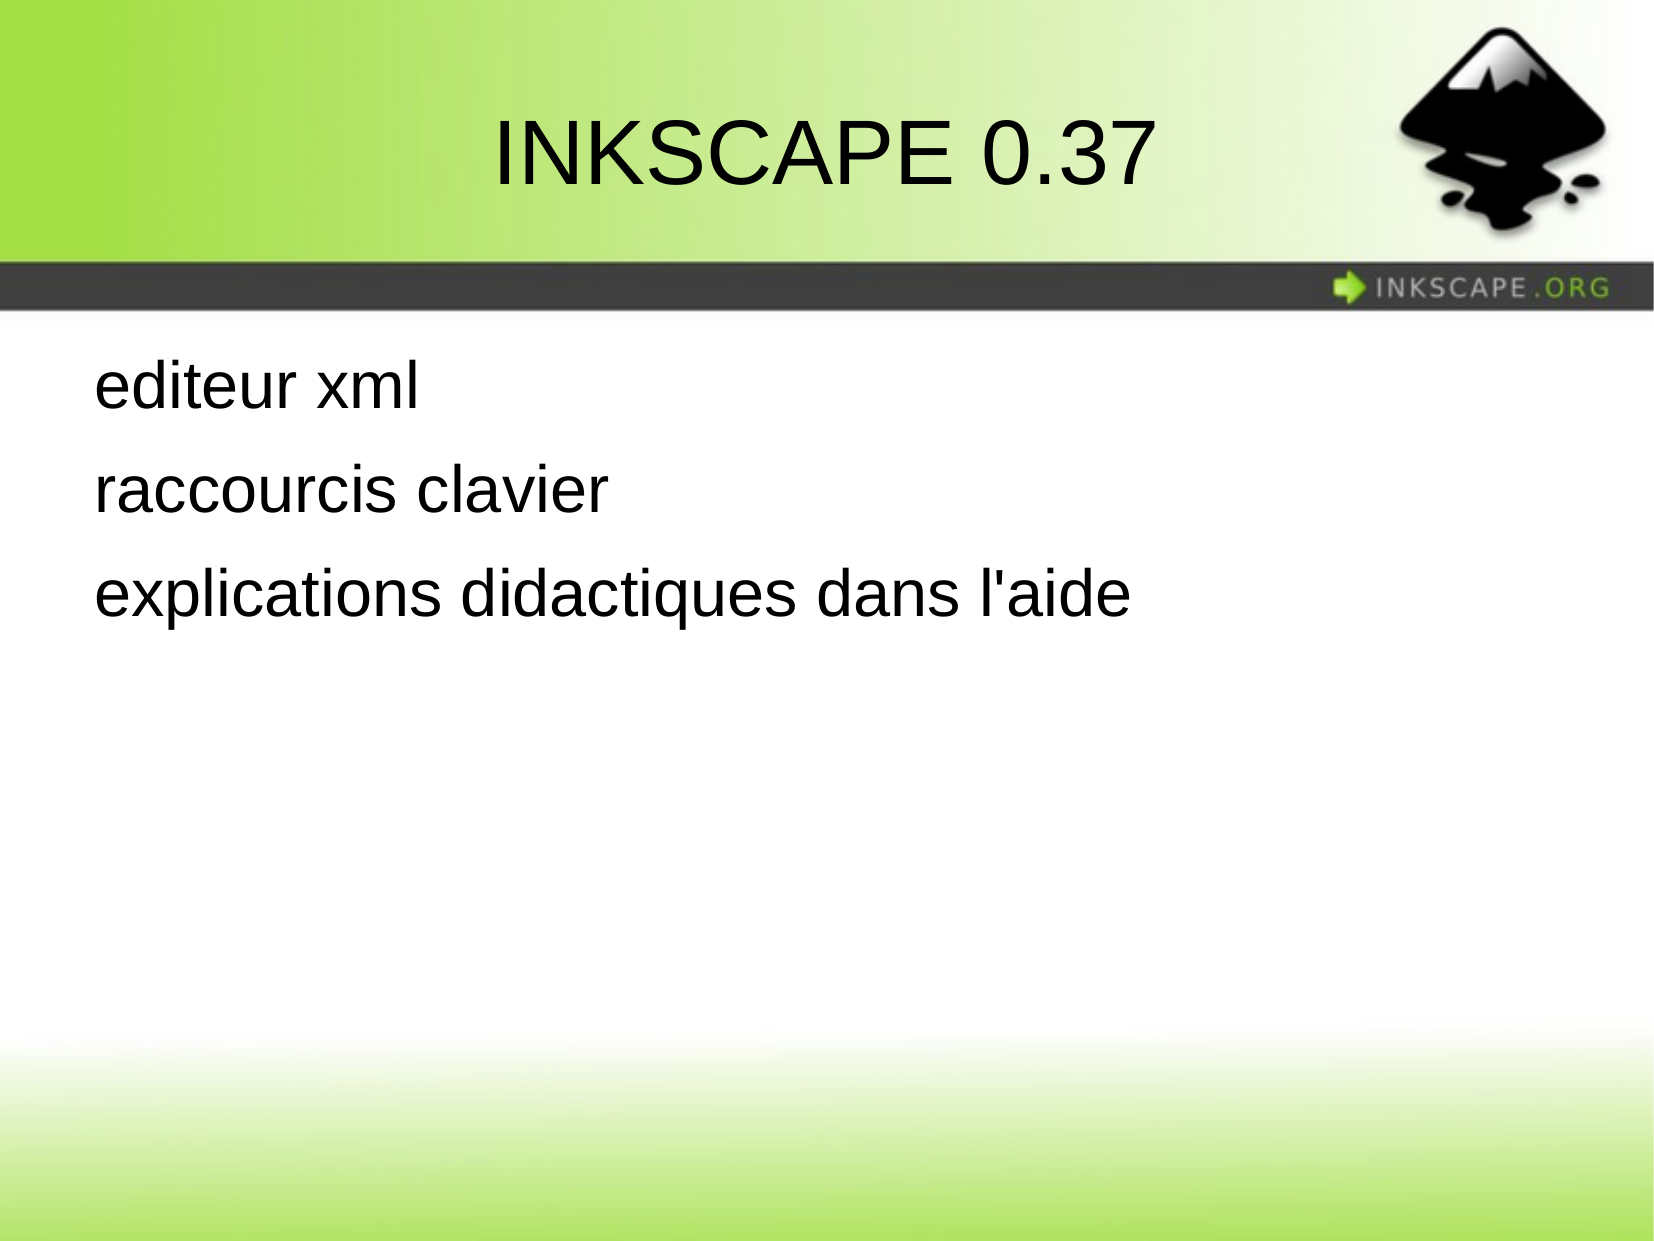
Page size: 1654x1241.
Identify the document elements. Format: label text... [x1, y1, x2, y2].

picture [0, 0, 1654, 1241]
title INKSCAPE 0.37 [82, 49, 1571, 257]
list editeur xml raccourcis clavier explications didactiques dans l'aide [76, 347, 1565, 1152]
